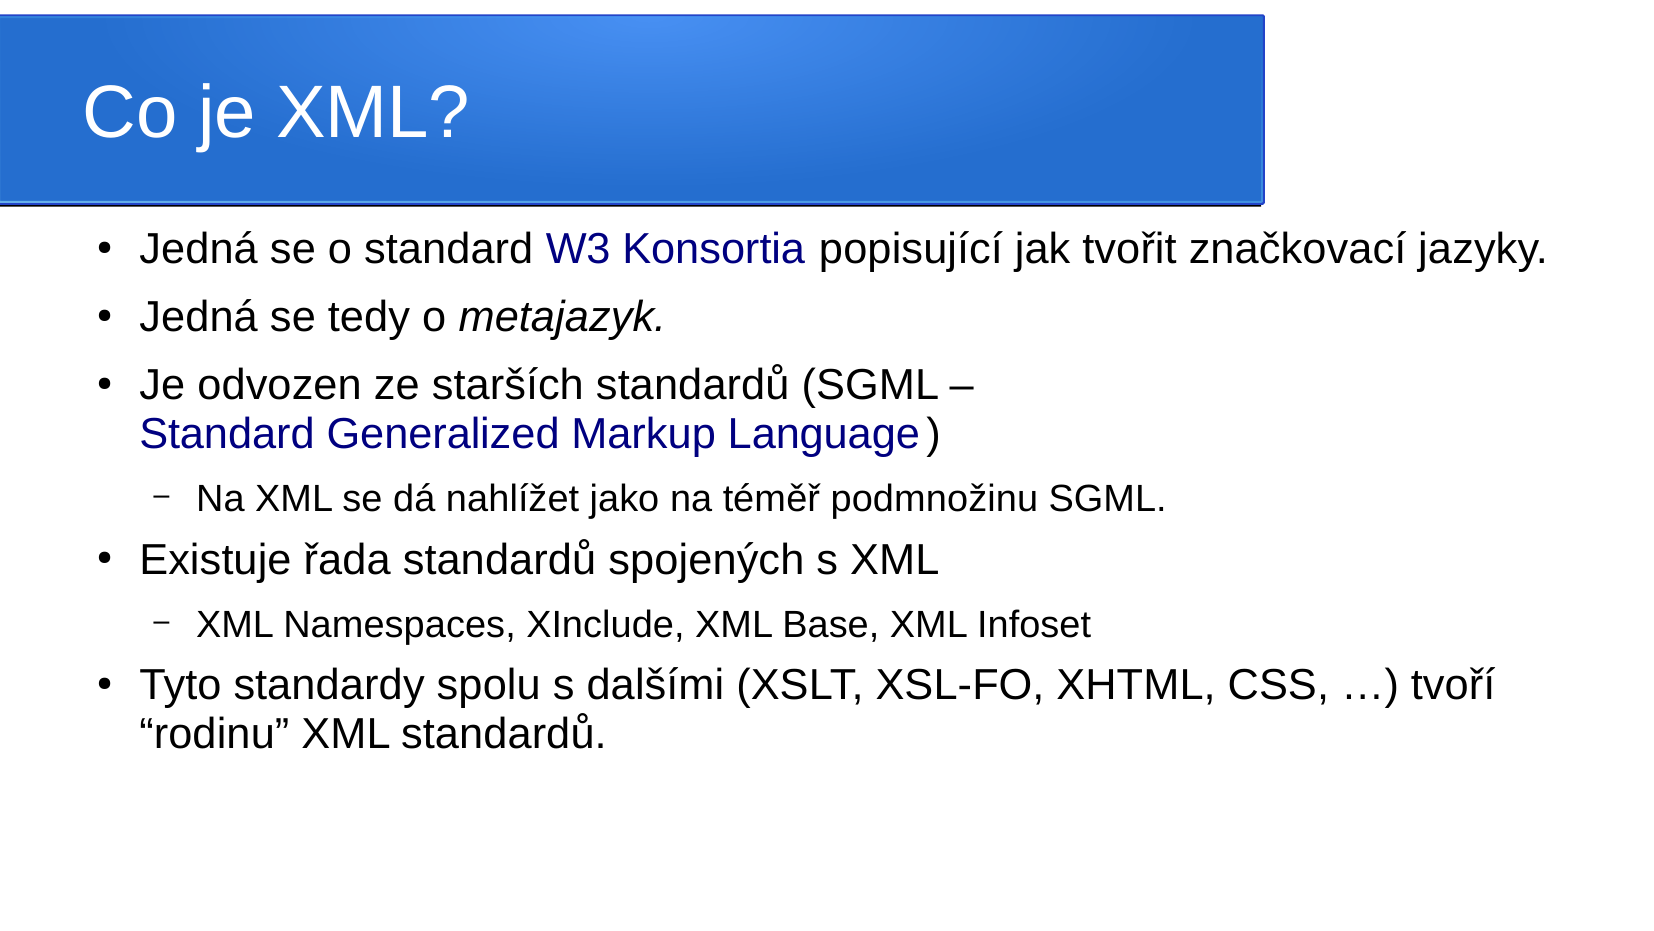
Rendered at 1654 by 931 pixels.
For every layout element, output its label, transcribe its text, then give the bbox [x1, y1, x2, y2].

title Co je XML? [82, 35, 1235, 189]
list Jedná se o standard W3 Konsortia popisující jak tvořit značkovací jazyky. Jedná se tedy o metajazyk. Je odvozen ze starších standardů (SGML – Standard Generalized Markup Language) Na XML se dá nahlížet jako na téměř podmnožinu SGML. Existuje řada standardů spojených s XML XML Namespaces, XInclude, XML Base, XML Infoset Tyto standardy spolu s dalšími (XSLT, XSL-FO, XHTML, CSS, …) tvoří “rodinu” XML standardů. [82, 224, 1571, 764]
